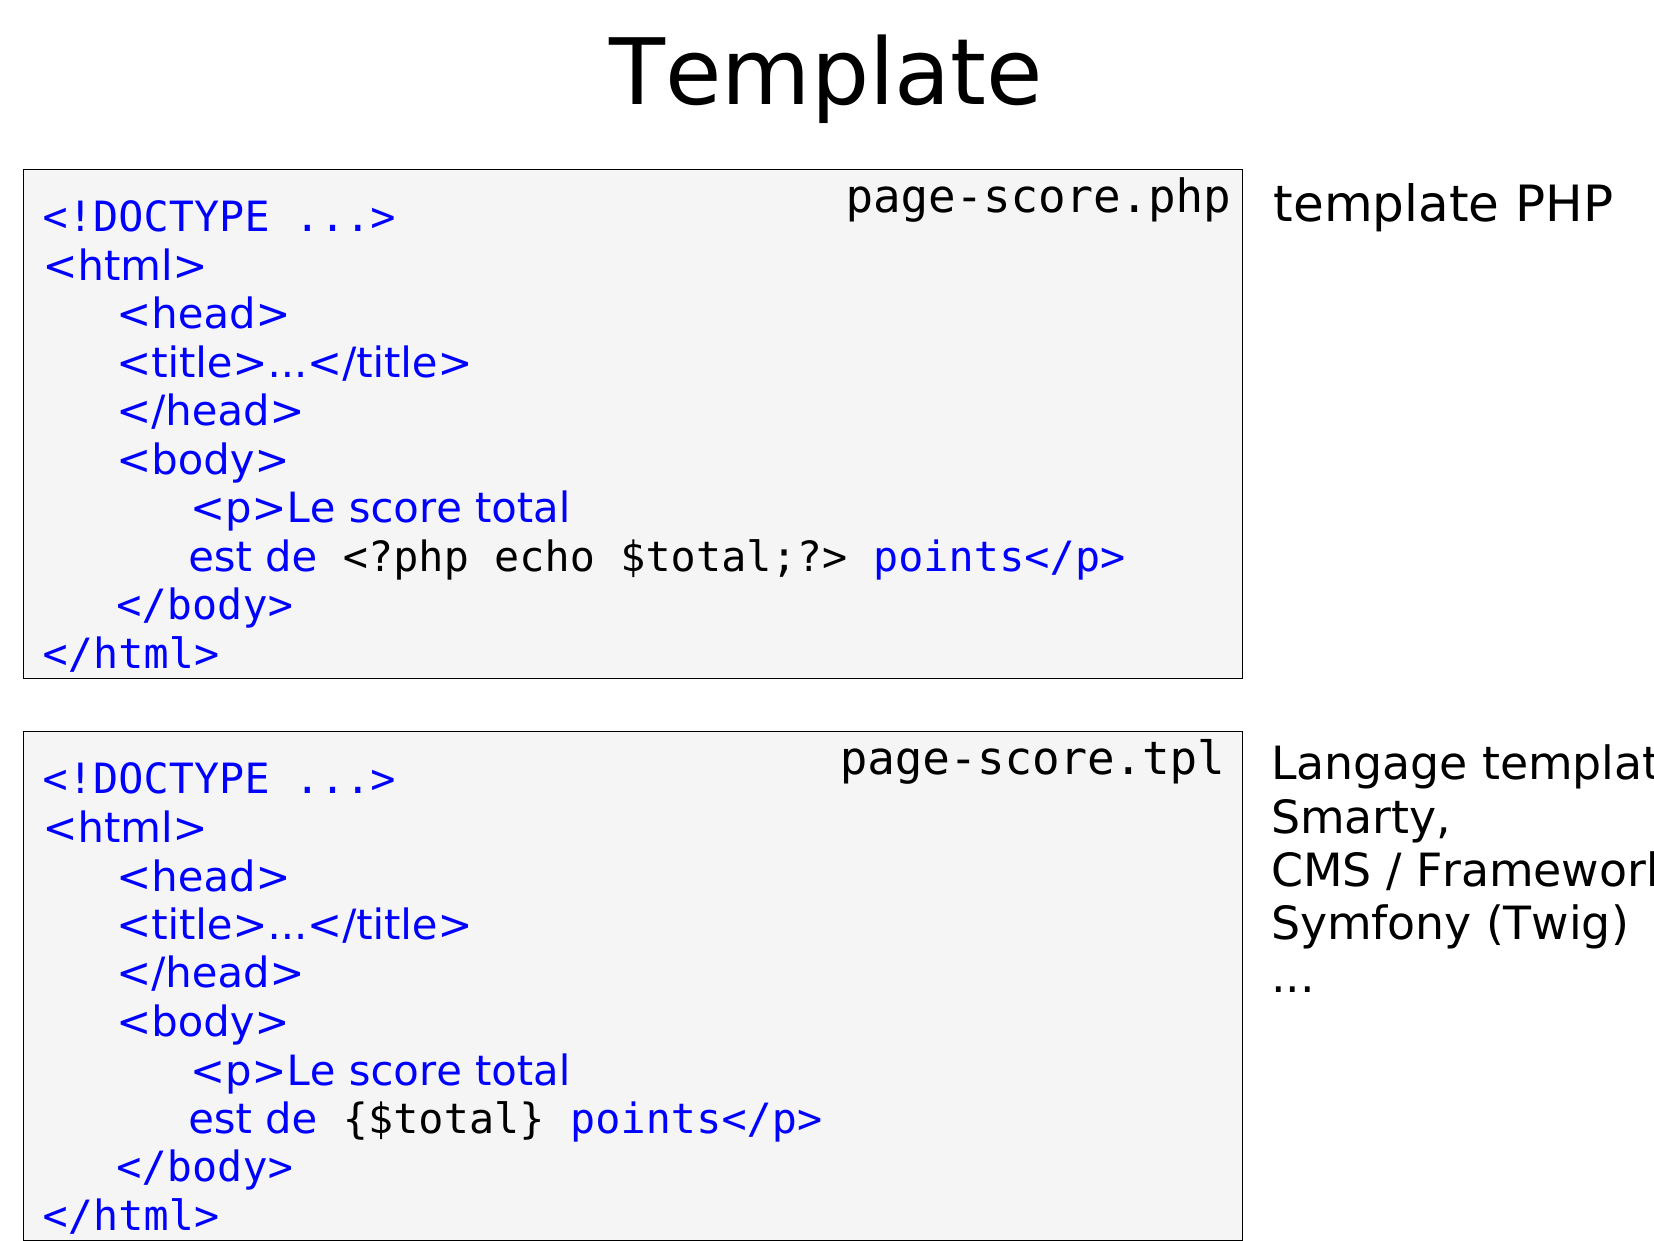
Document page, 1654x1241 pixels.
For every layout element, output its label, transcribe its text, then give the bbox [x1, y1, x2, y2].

text_box <!DOCTYPE ...> <html> <head> <title>...</title> </head> <body> <p>Le score total est de {$total} points</p> </body> </html> [42, 755, 796, 1241]
text_box [23, 731, 1243, 1241]
text_box Langage template Smarty, CMS / Framework Symfony (Twig) ... [1271, 737, 1648, 1004]
text_box template PHP [1274, 174, 1580, 234]
text_box [1099, 169, 1243, 679]
text_box page-score.php [845, 169, 1231, 223]
text_box [23, 169, 845, 679]
text_box <!DOCTYPE ...> <html> <head> <title>...</title> </head> <body> <p>Le score total est de <?php echo $total;?> points</p> </body> </html> [42, 193, 1099, 679]
text_box page-score.tpl [839, 731, 1225, 786]
title Template [0, 11, 1654, 134]
